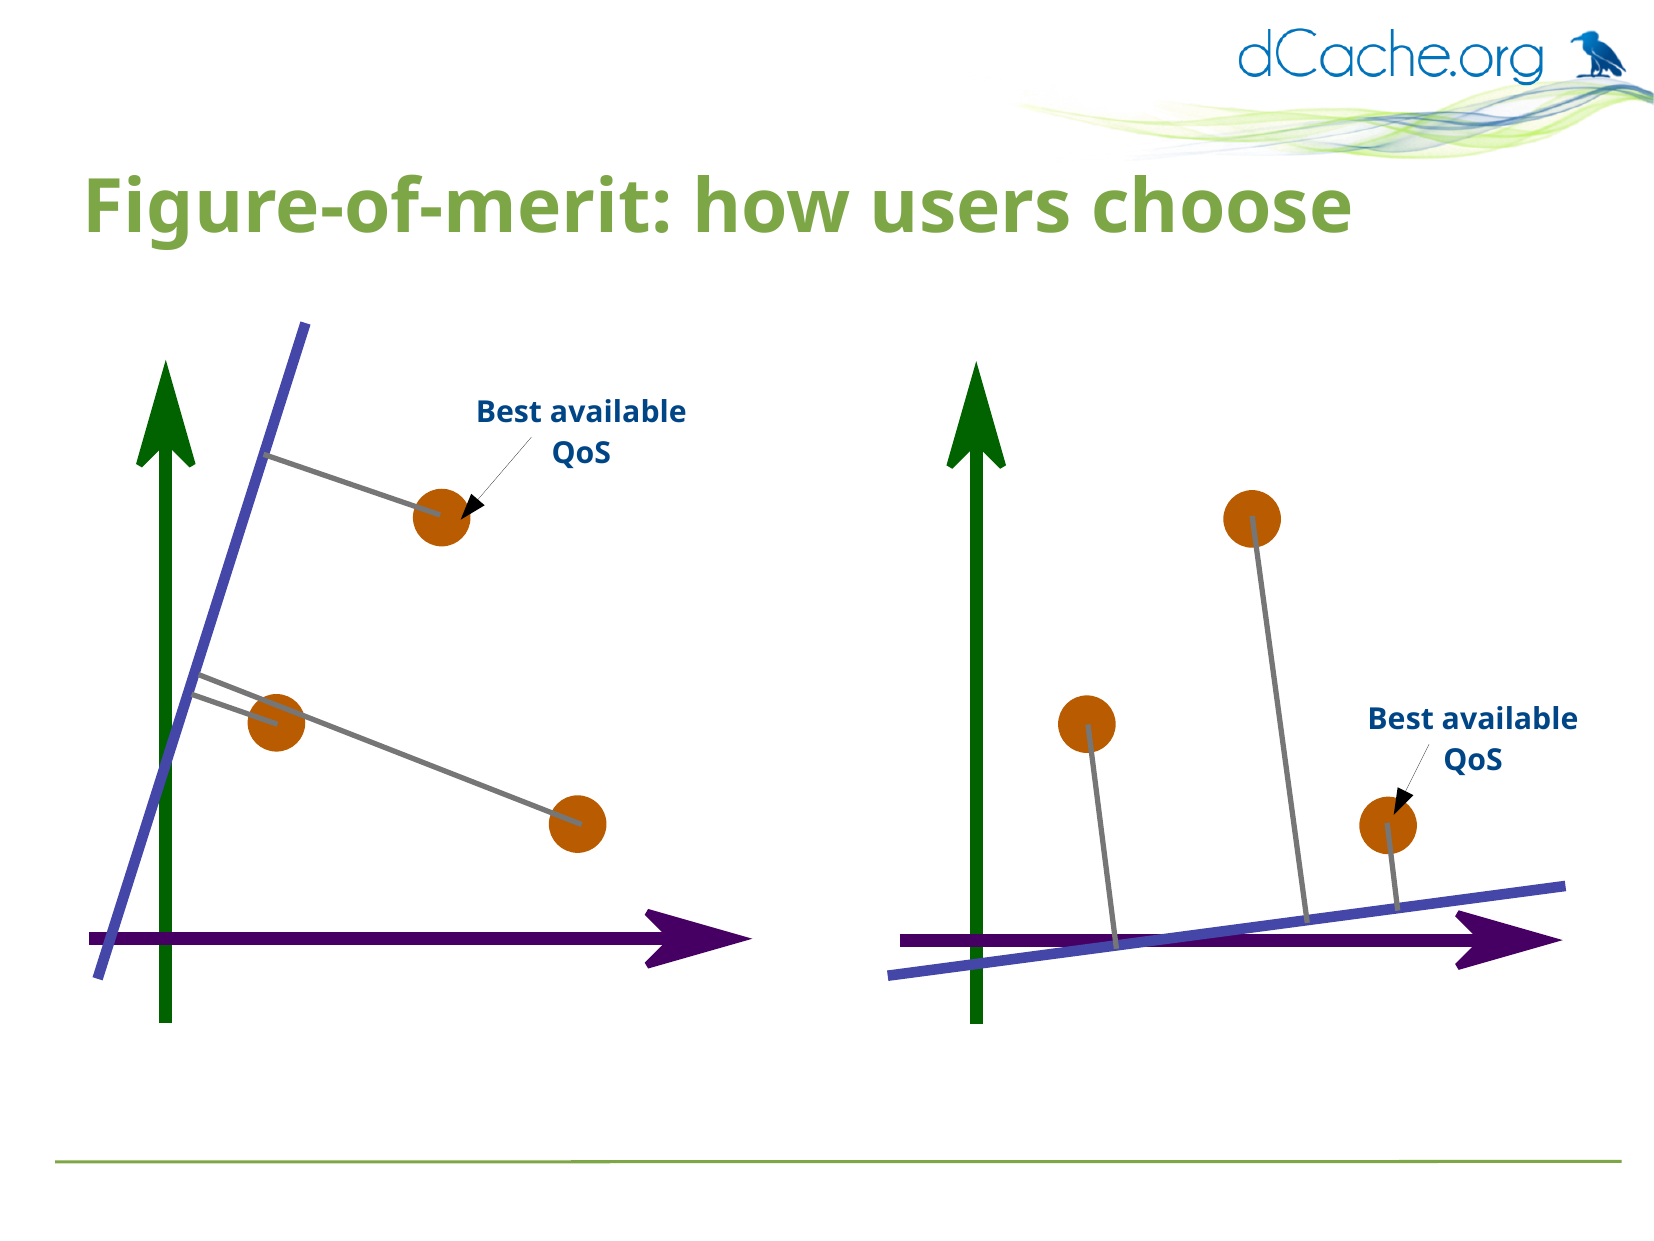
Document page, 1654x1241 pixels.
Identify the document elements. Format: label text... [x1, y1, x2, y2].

picture [82, 317, 1571, 1031]
title Figure-of-merit: how users choose [82, 155, 1605, 252]
list Best available QoS [1299, 696, 1601, 779]
picture [956, 16, 1654, 169]
list Best available QoS [407, 390, 709, 473]
